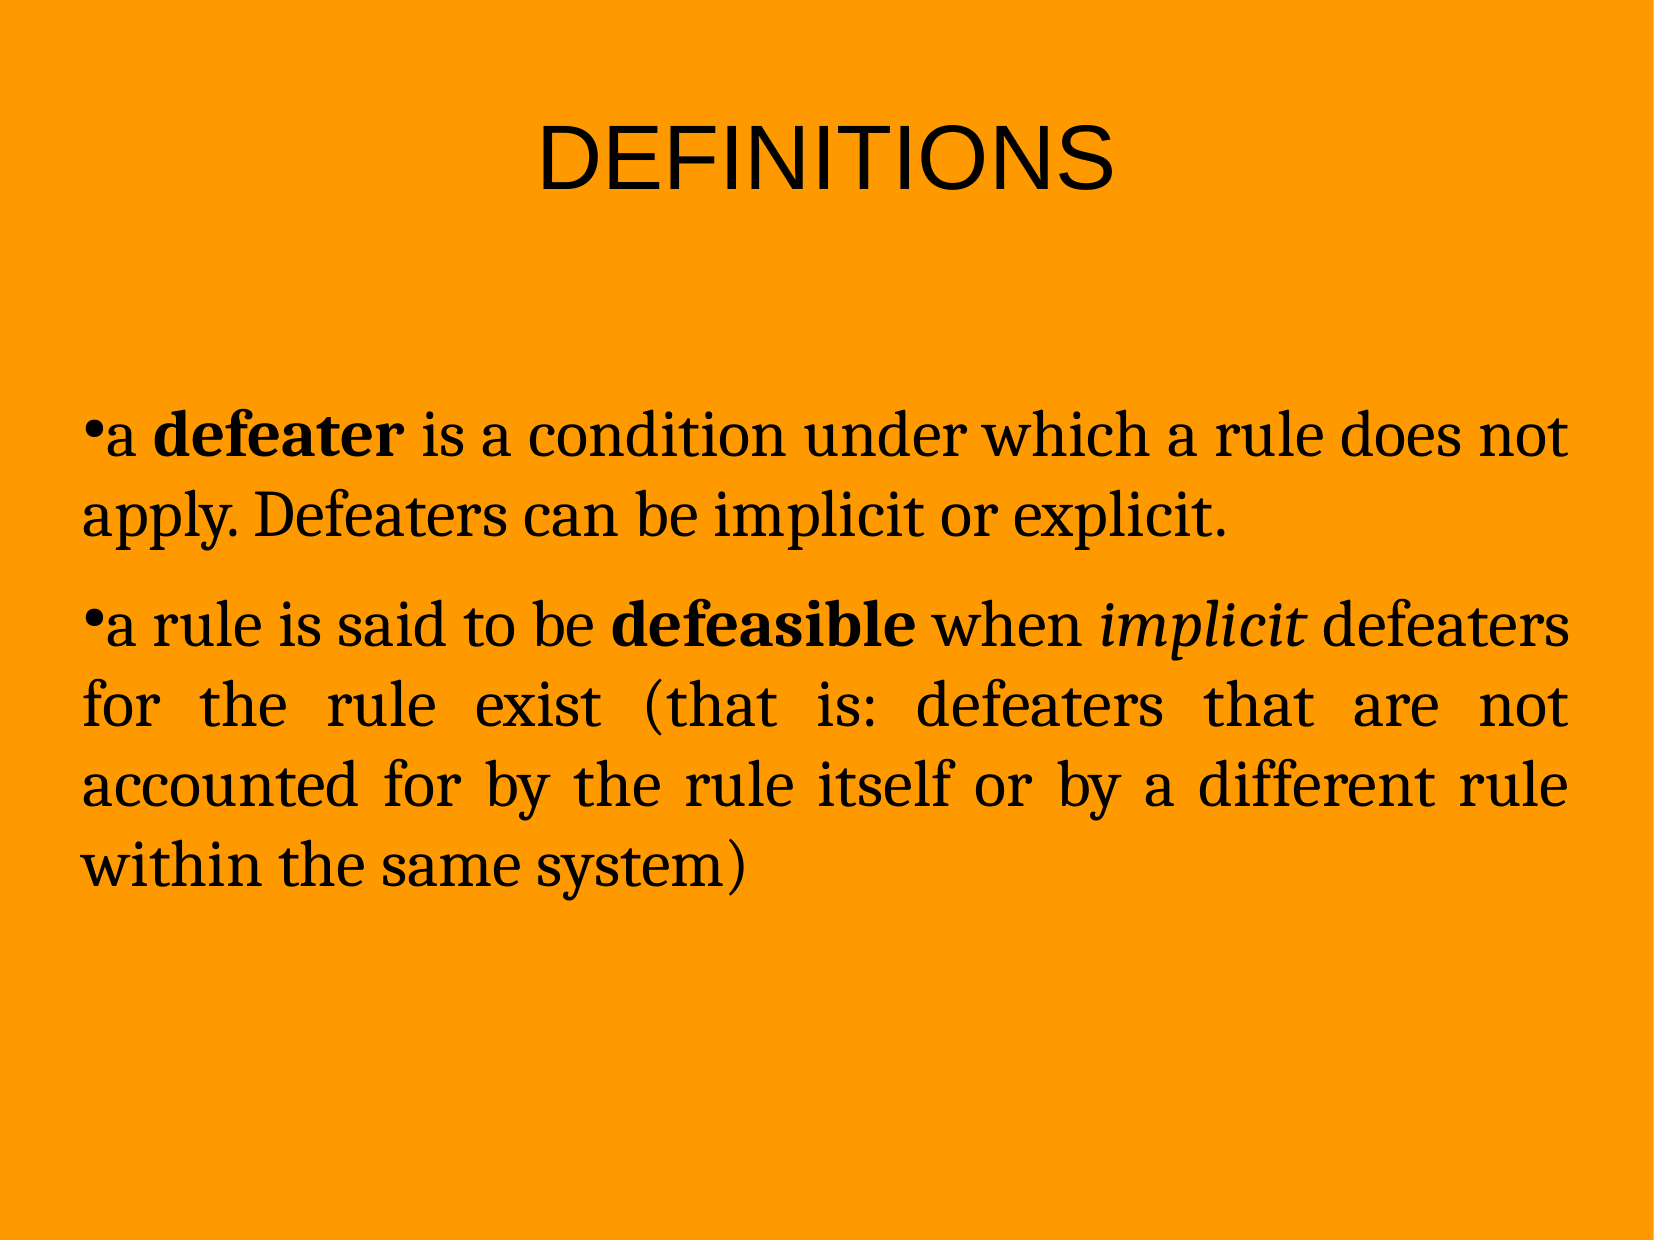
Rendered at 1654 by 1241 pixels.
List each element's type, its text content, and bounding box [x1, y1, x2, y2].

subtitle a defeater is a condition under which a rule does not apply. Defeaters can be implicit or explicit. a rule is said to be defeasible when implicit defeaters for the rule exist (that is: defeaters that are not accounted for by the rule itself or by a different rule within the same system) [82, 290, 1571, 1109]
title DEFINITIONS [82, 49, 1571, 257]
